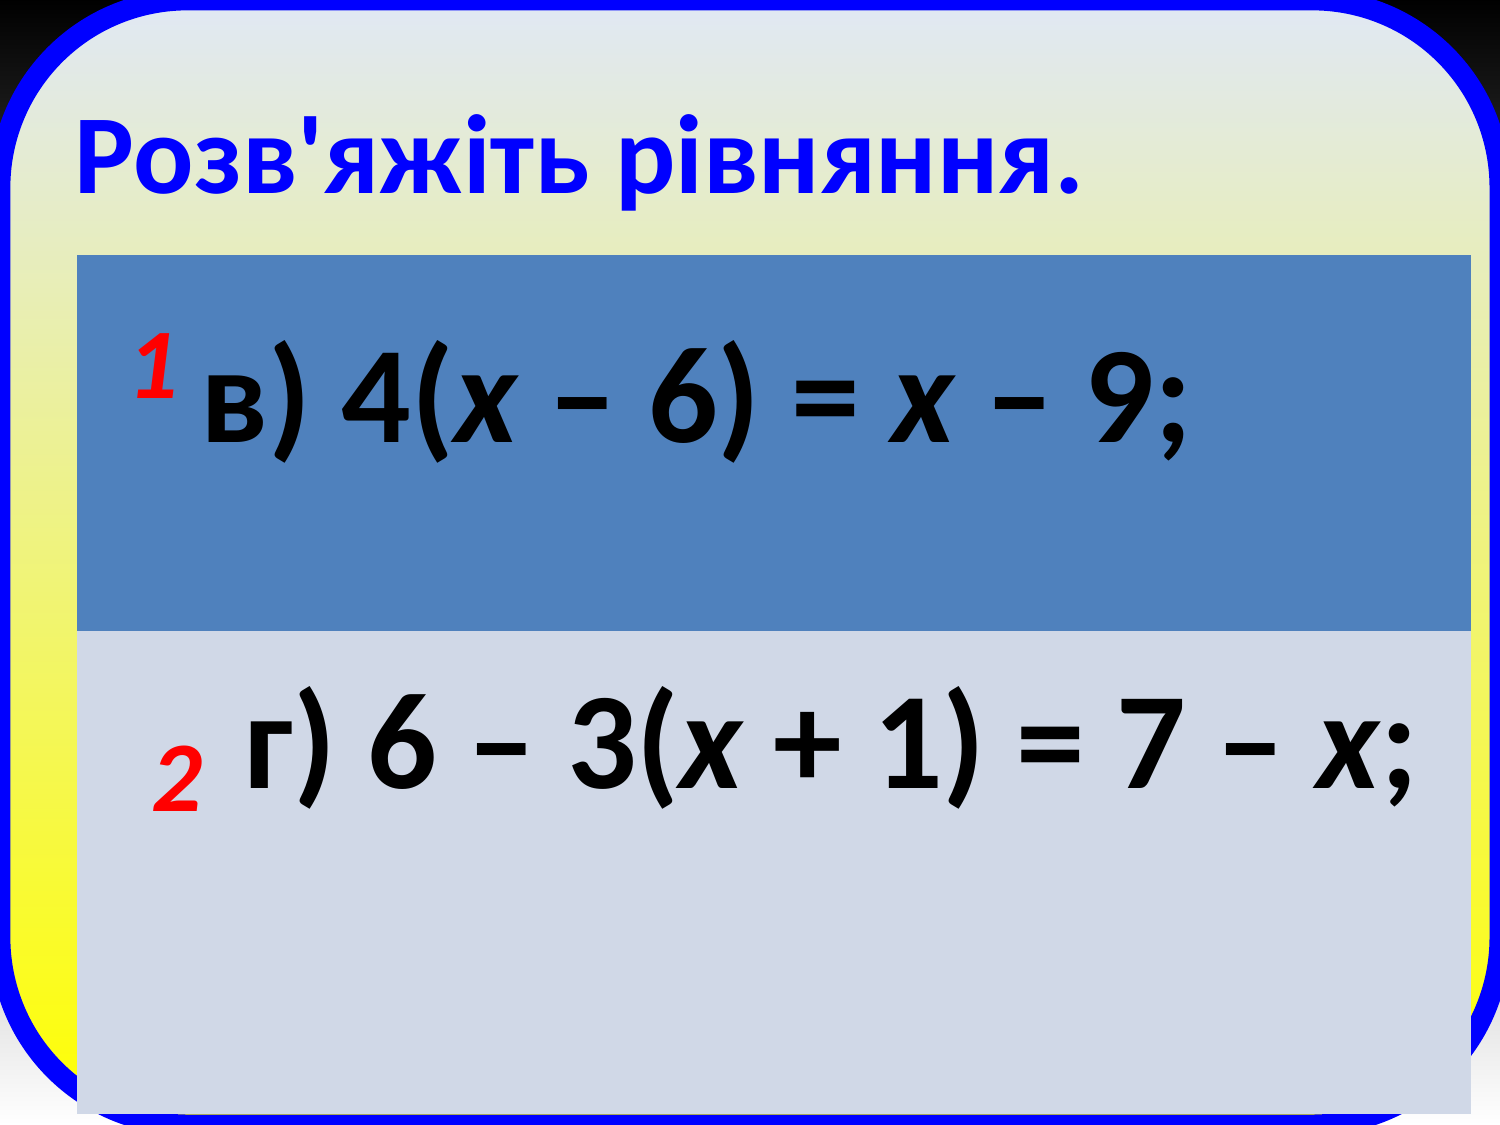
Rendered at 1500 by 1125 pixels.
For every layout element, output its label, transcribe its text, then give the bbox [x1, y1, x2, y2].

table_header в) 4(х – 6) = х – 9; [77, 255, 1471, 631]
text_box Розв'яжіть рівняння. [41, 73, 1459, 224]
text_box [0, 0, 1500, 1089]
text_box 2 [136, 704, 217, 839]
text_box [124, 1114, 1376, 1125]
text_box 1 [112, 290, 193, 426]
table_cell г) 6 – 3(х + 1) = 7 – х; [77, 631, 1471, 1114]
